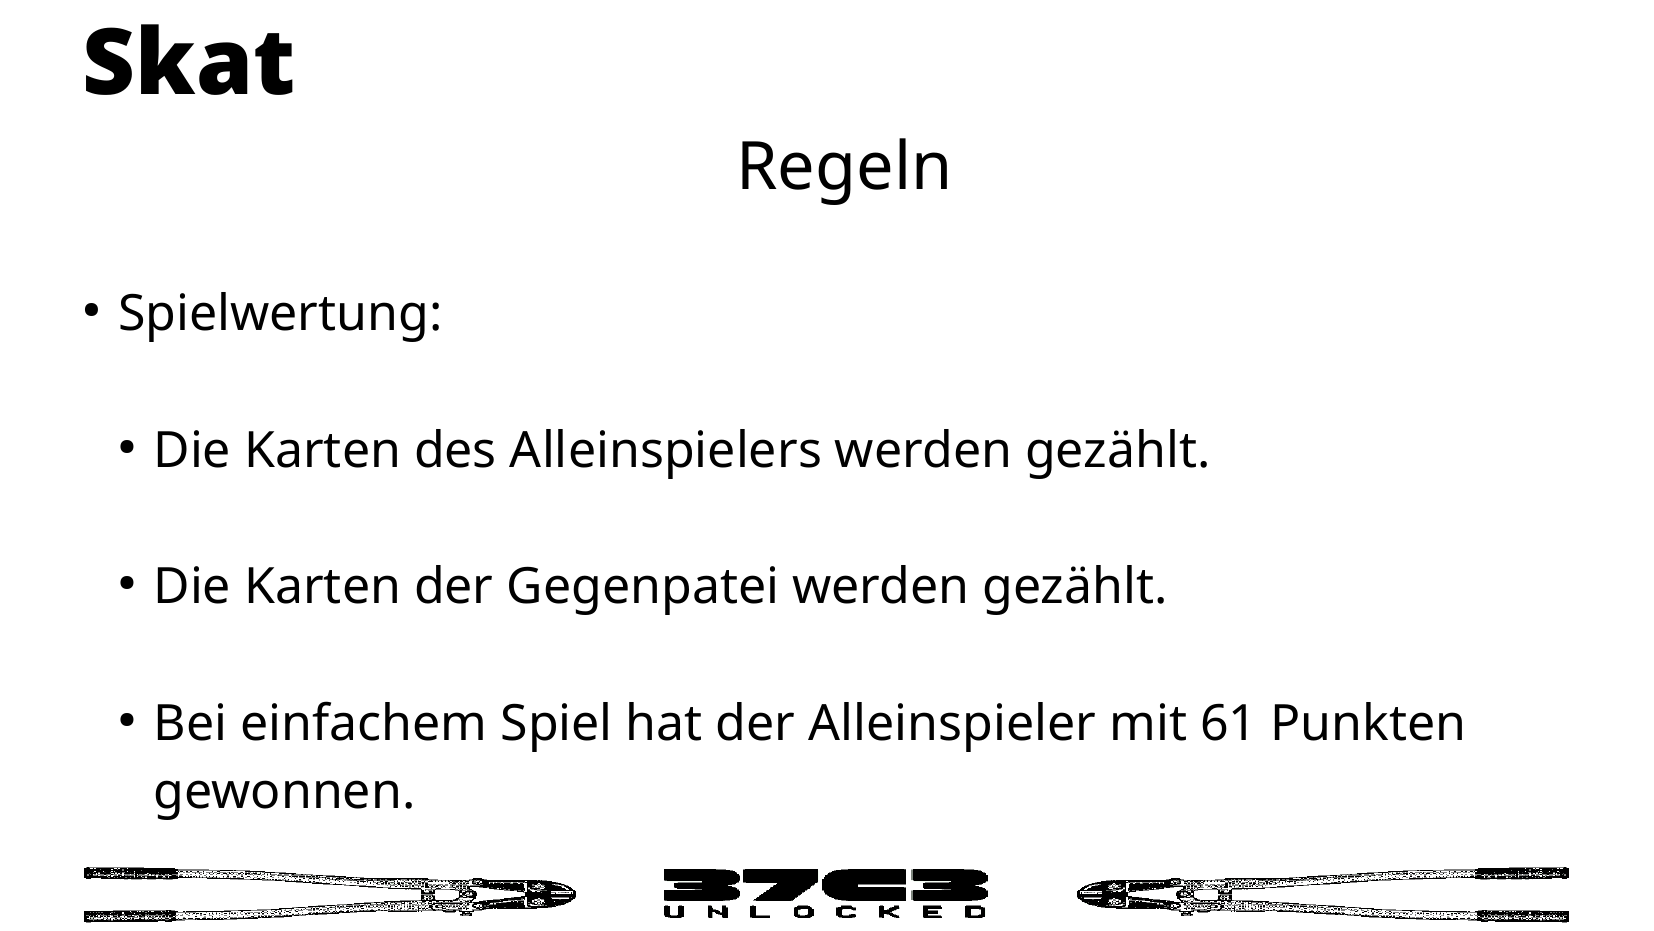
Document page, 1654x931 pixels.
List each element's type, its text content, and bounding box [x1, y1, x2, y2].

title Skat [82, 0, 1571, 118]
subtitle Regeln Spielwertung: Die Karten des Alleinspielers werden gezählt. Die Karten der Gegenpatei werden gezählt. Bei einfachem Spiel hat der Alleinspieler mit 61 Punkten gewonnen. [82, 118, 1571, 827]
picture [0, 856, 1654, 931]
